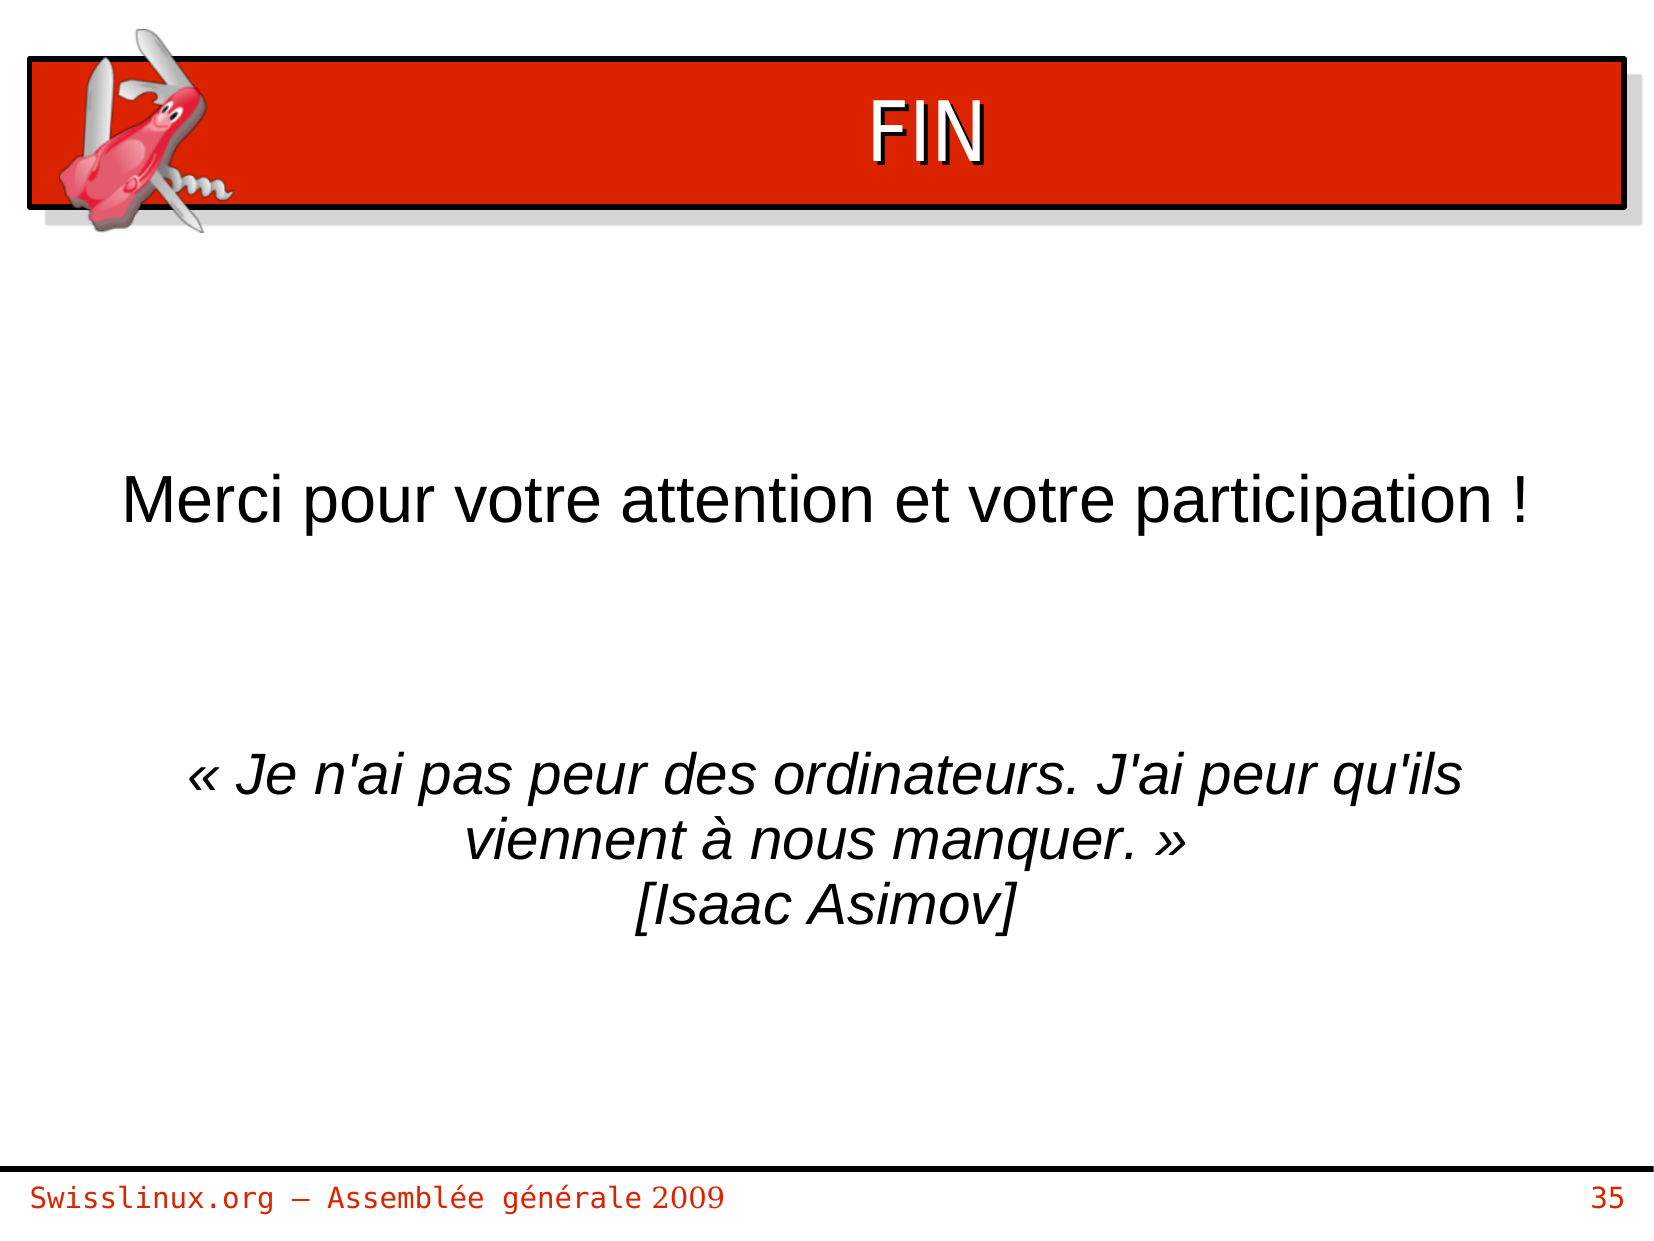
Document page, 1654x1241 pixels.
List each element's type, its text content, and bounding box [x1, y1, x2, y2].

title FIN [259, 84, 1595, 182]
subtitle Merci pour votre attention et votre participation ! « Je n'ai pas peur des ordinateurs. J'ai peur qu'ils viennent à nous manquer. » [Isaac Asimov] [82, 297, 1571, 1102]
picture [59, 29, 234, 233]
